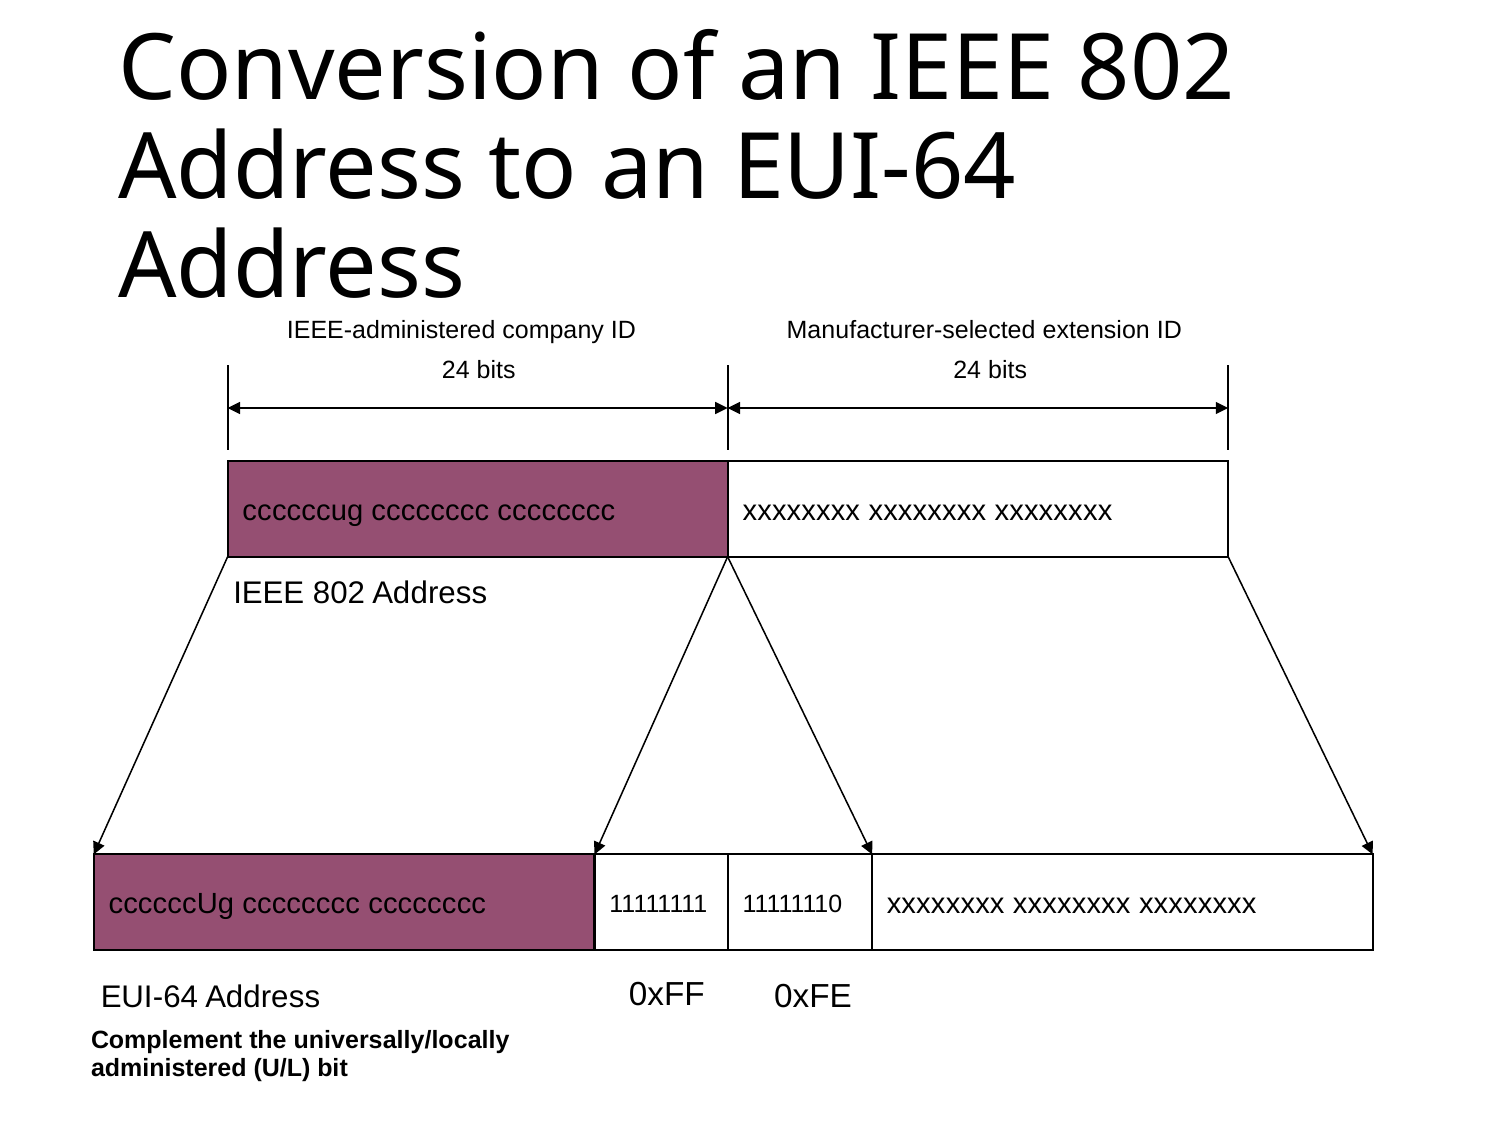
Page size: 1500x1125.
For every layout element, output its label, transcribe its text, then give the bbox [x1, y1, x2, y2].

text_box xxxxxxxx xxxxxxxx xxxxxxxx [727, 461, 1229, 557]
text_box 11111111 [594, 854, 727, 950]
text_box 0xFE [759, 967, 867, 1022]
text_box 24 bits [427, 352, 531, 391]
text_box EUI-64 Address [85, 968, 336, 1020]
text_box xxxxxxxx xxxxxxxx xxxxxxxx [873, 854, 1373, 950]
text_box Complement the universally/locally administered (U/L) bit [61, 1020, 667, 1090]
text_box ccccccug cccccccc cccccccc [227, 461, 727, 557]
text_box IEEE-administered company ID [272, 306, 652, 352]
text_box 11111110 [727, 854, 873, 950]
title Conversion of an IEEE 802 Address to an EUI-64 Address [103, 59, 1397, 278]
text_box 0xFF [613, 965, 720, 1020]
text_box ccccccUg cccccccc cccccccc [93, 854, 594, 950]
text_box Manufacturer-selected extension ID [771, 306, 1198, 352]
text_box IEEE 802 Address [218, 564, 503, 617]
text_box 24 bits [938, 352, 1043, 391]
